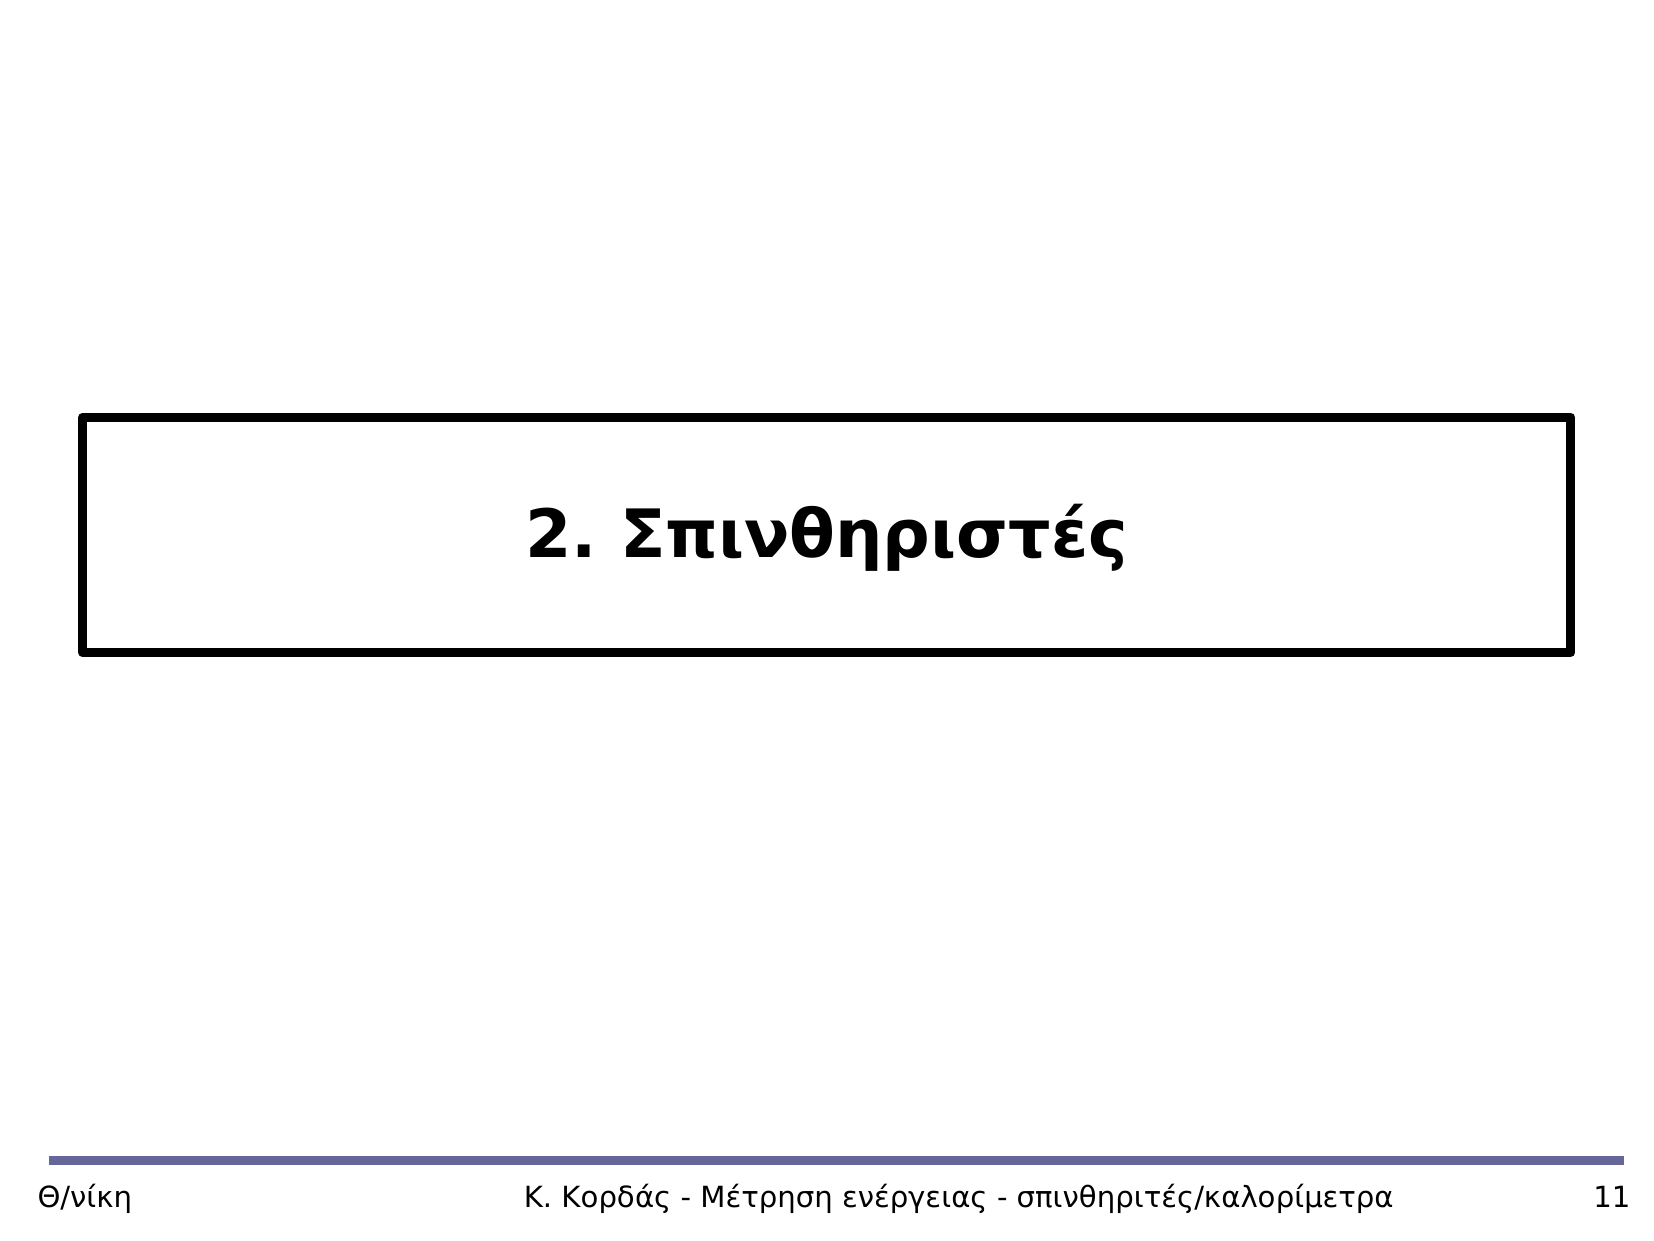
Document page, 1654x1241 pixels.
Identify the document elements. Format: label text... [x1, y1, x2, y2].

subtitle 2. Σπινθηριστές [82, 417, 1571, 653]
